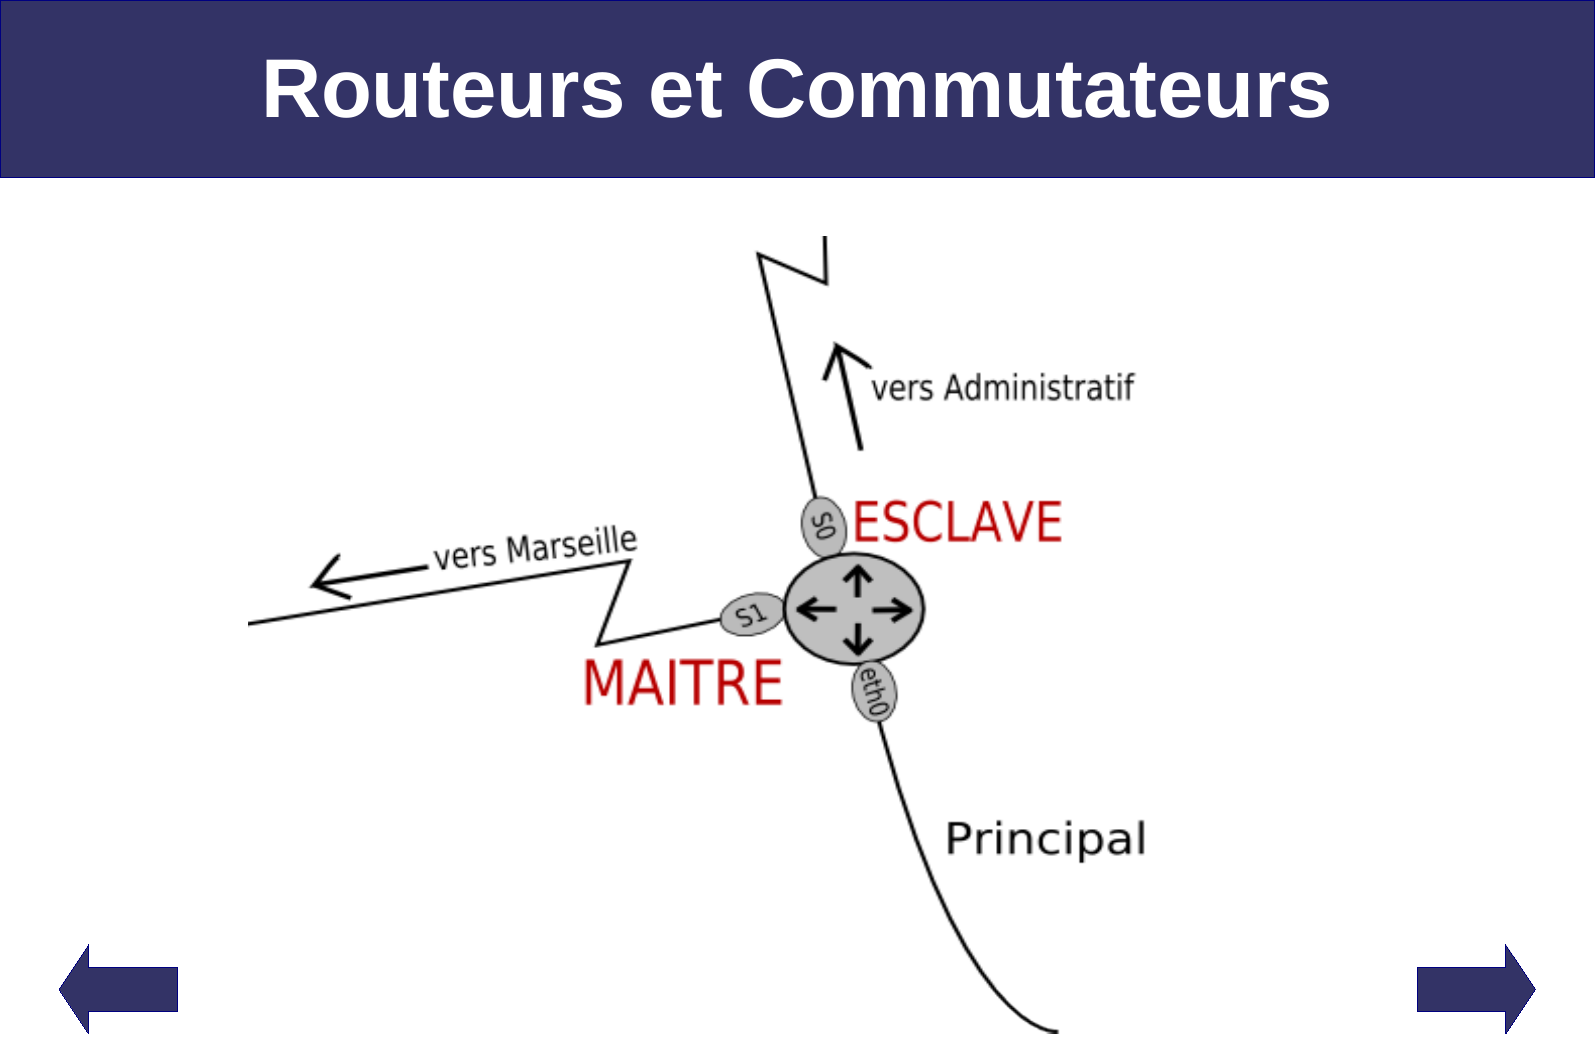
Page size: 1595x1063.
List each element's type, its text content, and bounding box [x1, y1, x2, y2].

text_box Routeurs et Commutateurs [0, 0, 1595, 178]
text_box [1417, 944, 1536, 1034]
picture [248, 236, 1300, 1034]
text_box [59, 944, 178, 1034]
